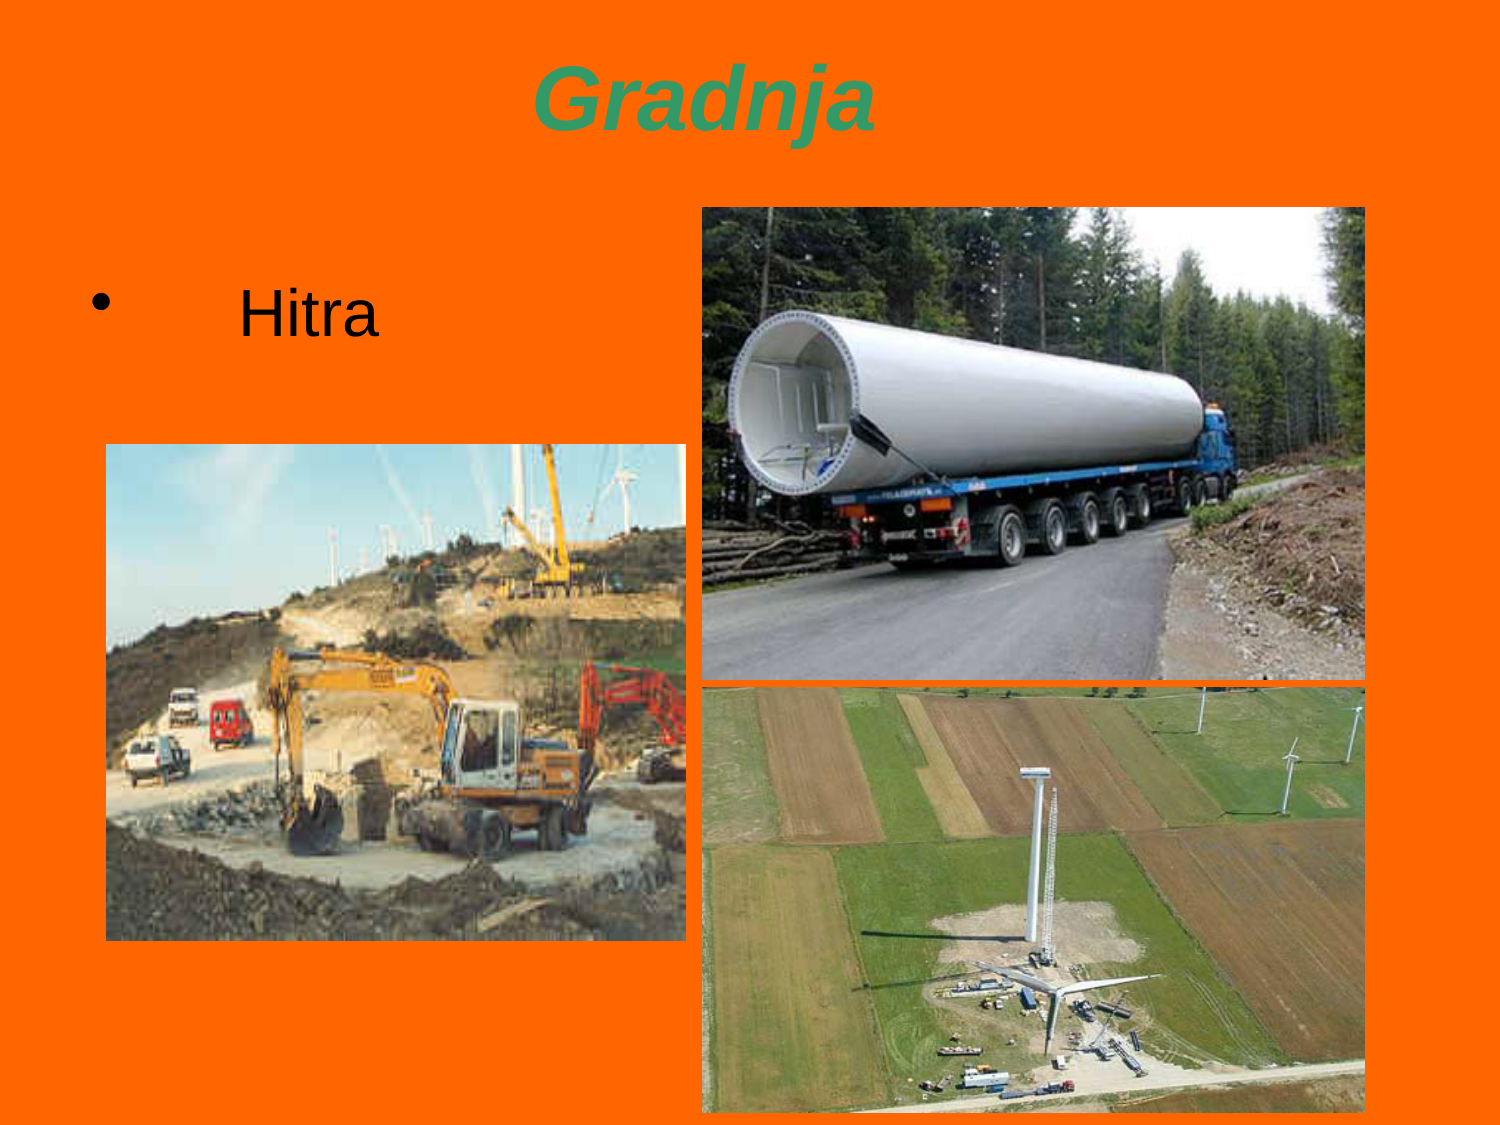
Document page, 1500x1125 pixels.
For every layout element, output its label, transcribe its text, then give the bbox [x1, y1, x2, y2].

picture [702, 687, 1365, 1113]
title Gradnja [29, 0, 1380, 188]
picture [106, 444, 686, 941]
list Hitra [75, 262, 1425, 1005]
picture [702, 207, 1365, 680]
